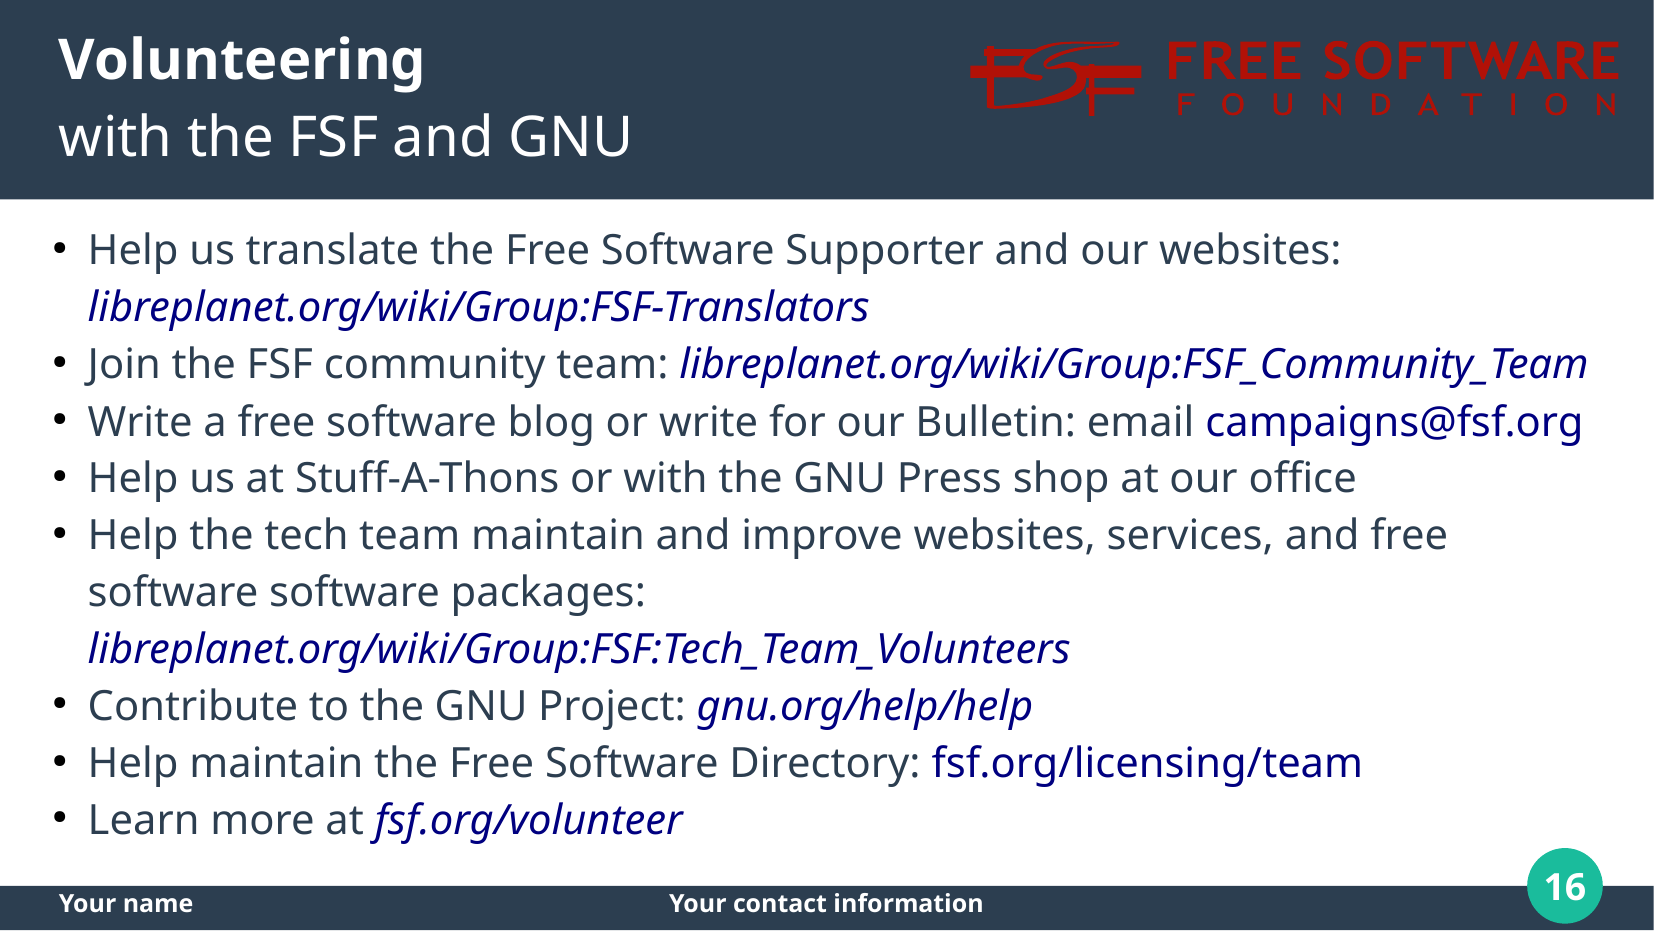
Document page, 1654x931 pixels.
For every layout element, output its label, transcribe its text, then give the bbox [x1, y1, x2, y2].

text_box Help us translate the Free Software Supporter and our websites: libreplanet.org/wiki/Group:FSF-Translators Join the FSF community team: libreplanet.org/wiki/Group:FSF_Community_Team Write a free software blog or write for our Bulletin: email campaigns@fsf.org Help us at Stuff-A-Thons or with the GNU Press shop at our office Help the tech team maintain and improve websites, services, and free software software packages: libreplanet.org/wiki/Group:FSF:Tech_Team_Volunteers Contribute to the GNU Project: gnu.org/help/help Help maintain the Free Software Directory: fsf.org/licensing/team Learn more at fsf.org/volunteer [37, 204, 1613, 863]
title Volunteering with the FSF and GNU [59, 37, 1595, 156]
